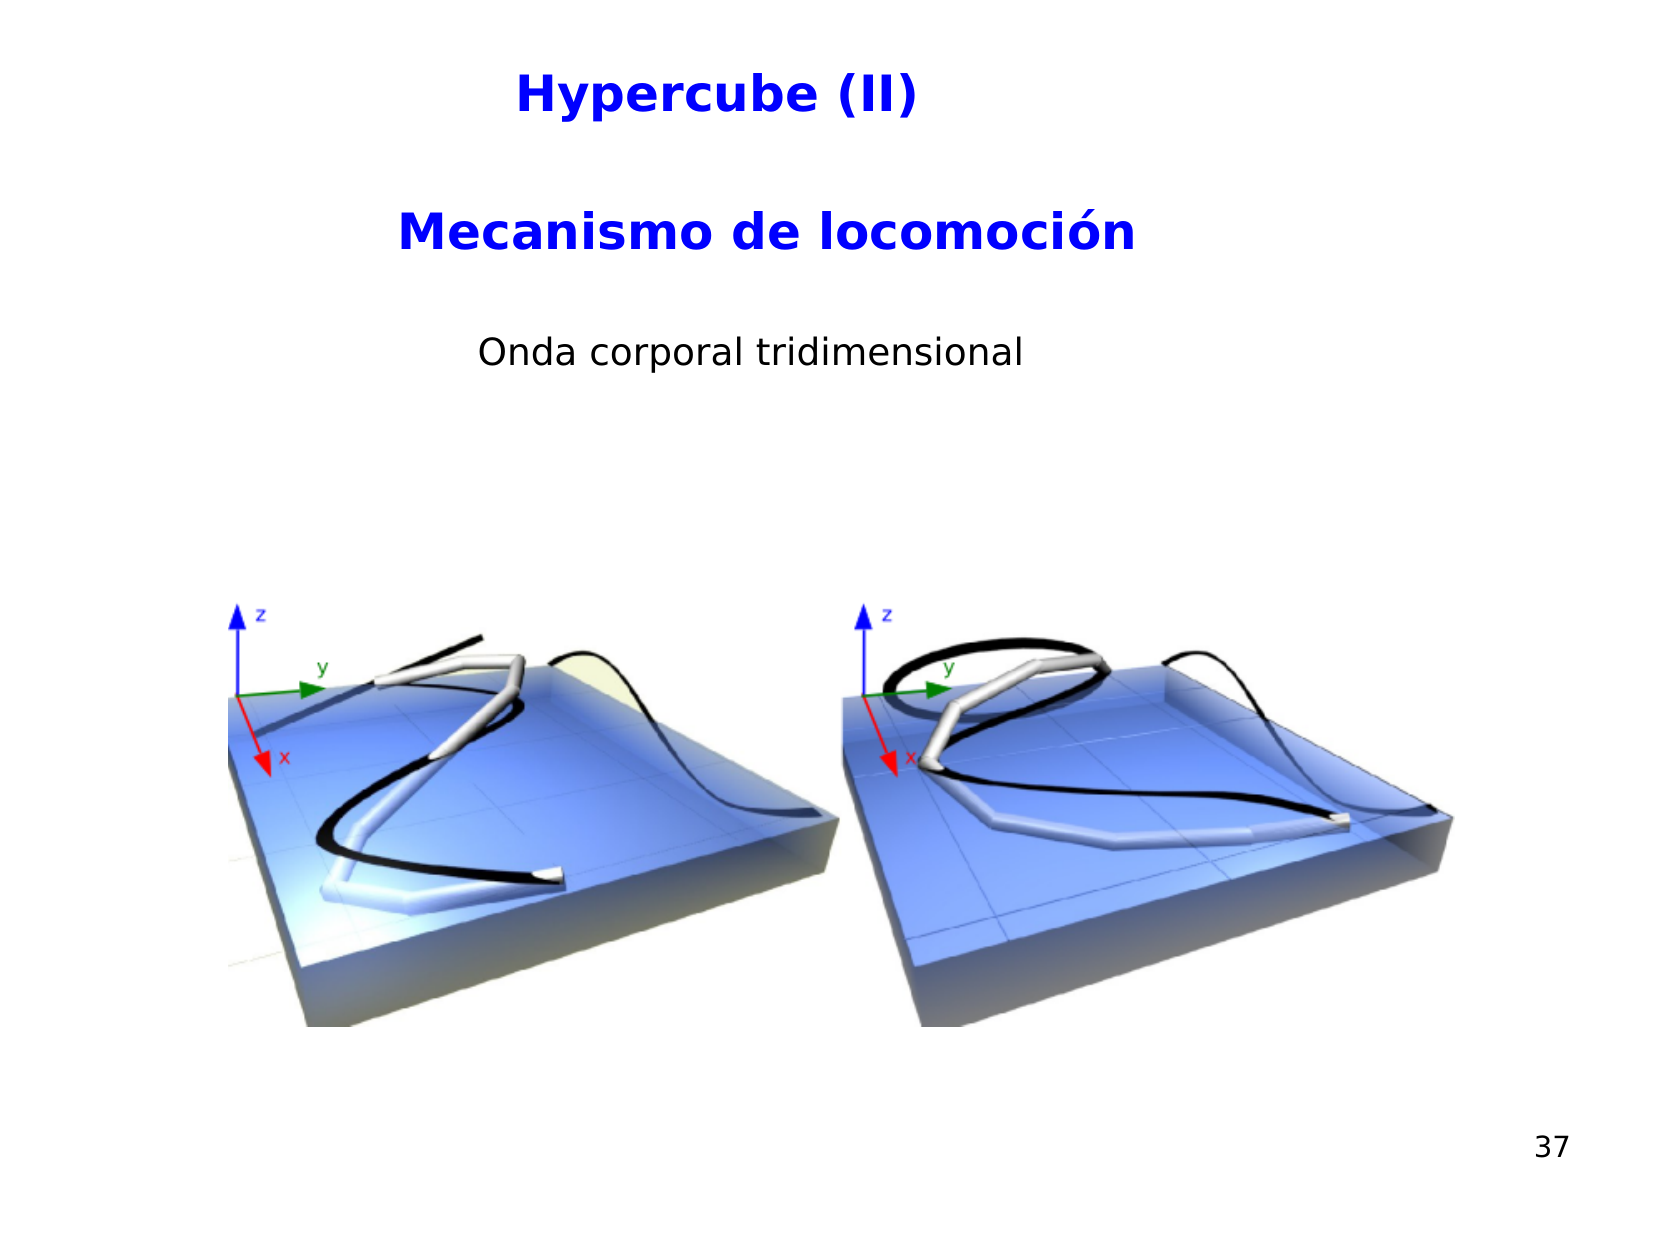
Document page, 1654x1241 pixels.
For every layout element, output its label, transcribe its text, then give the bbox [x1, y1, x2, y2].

text_box Hypercube (II) [500, 57, 935, 131]
text_box Mecanismo de locomoción [383, 195, 1153, 269]
text_box Onda corporal tridimensional [450, 322, 1053, 382]
picture [228, 566, 1455, 1027]
